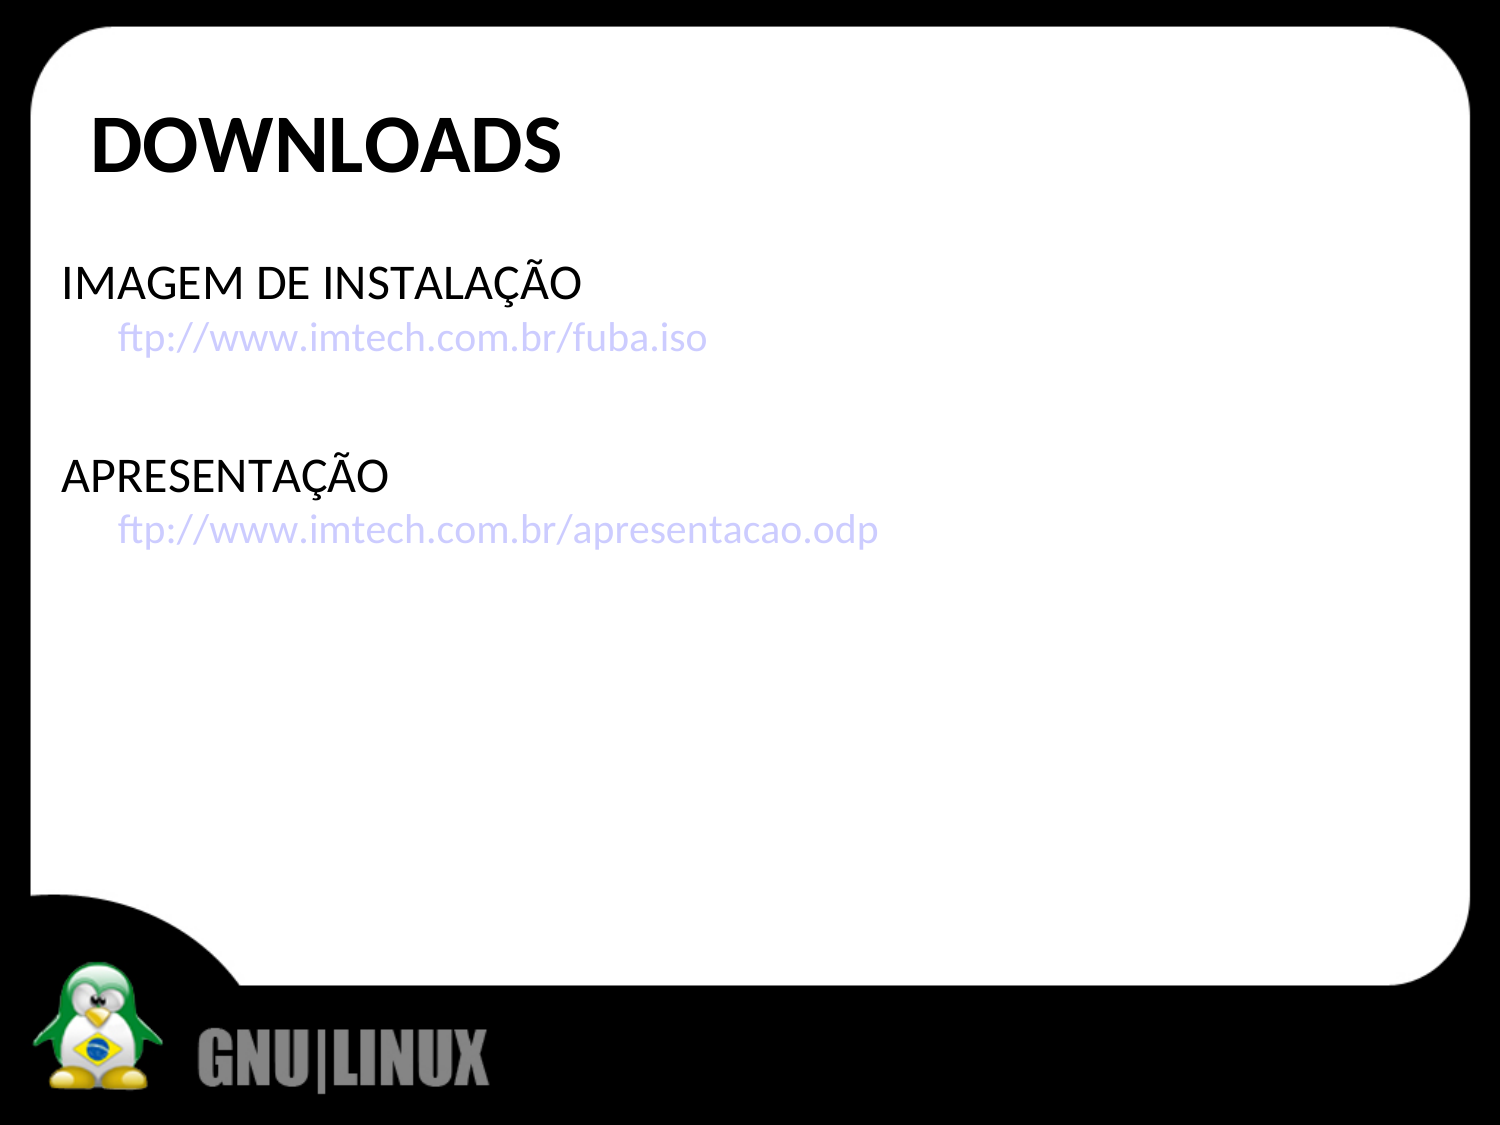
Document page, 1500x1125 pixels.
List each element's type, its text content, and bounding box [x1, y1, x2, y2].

picture [0, 0, 1500, 1125]
text_box DOWNLOADS [75, 45, 1426, 233]
text_box IMAGEM DE INSTALAÇÃO ftp://www.imtech.com.br/fuba.iso APRESENTAÇÃO ftp://www.imtech.com.br/apresentacao.odp [46, 241, 1426, 985]
